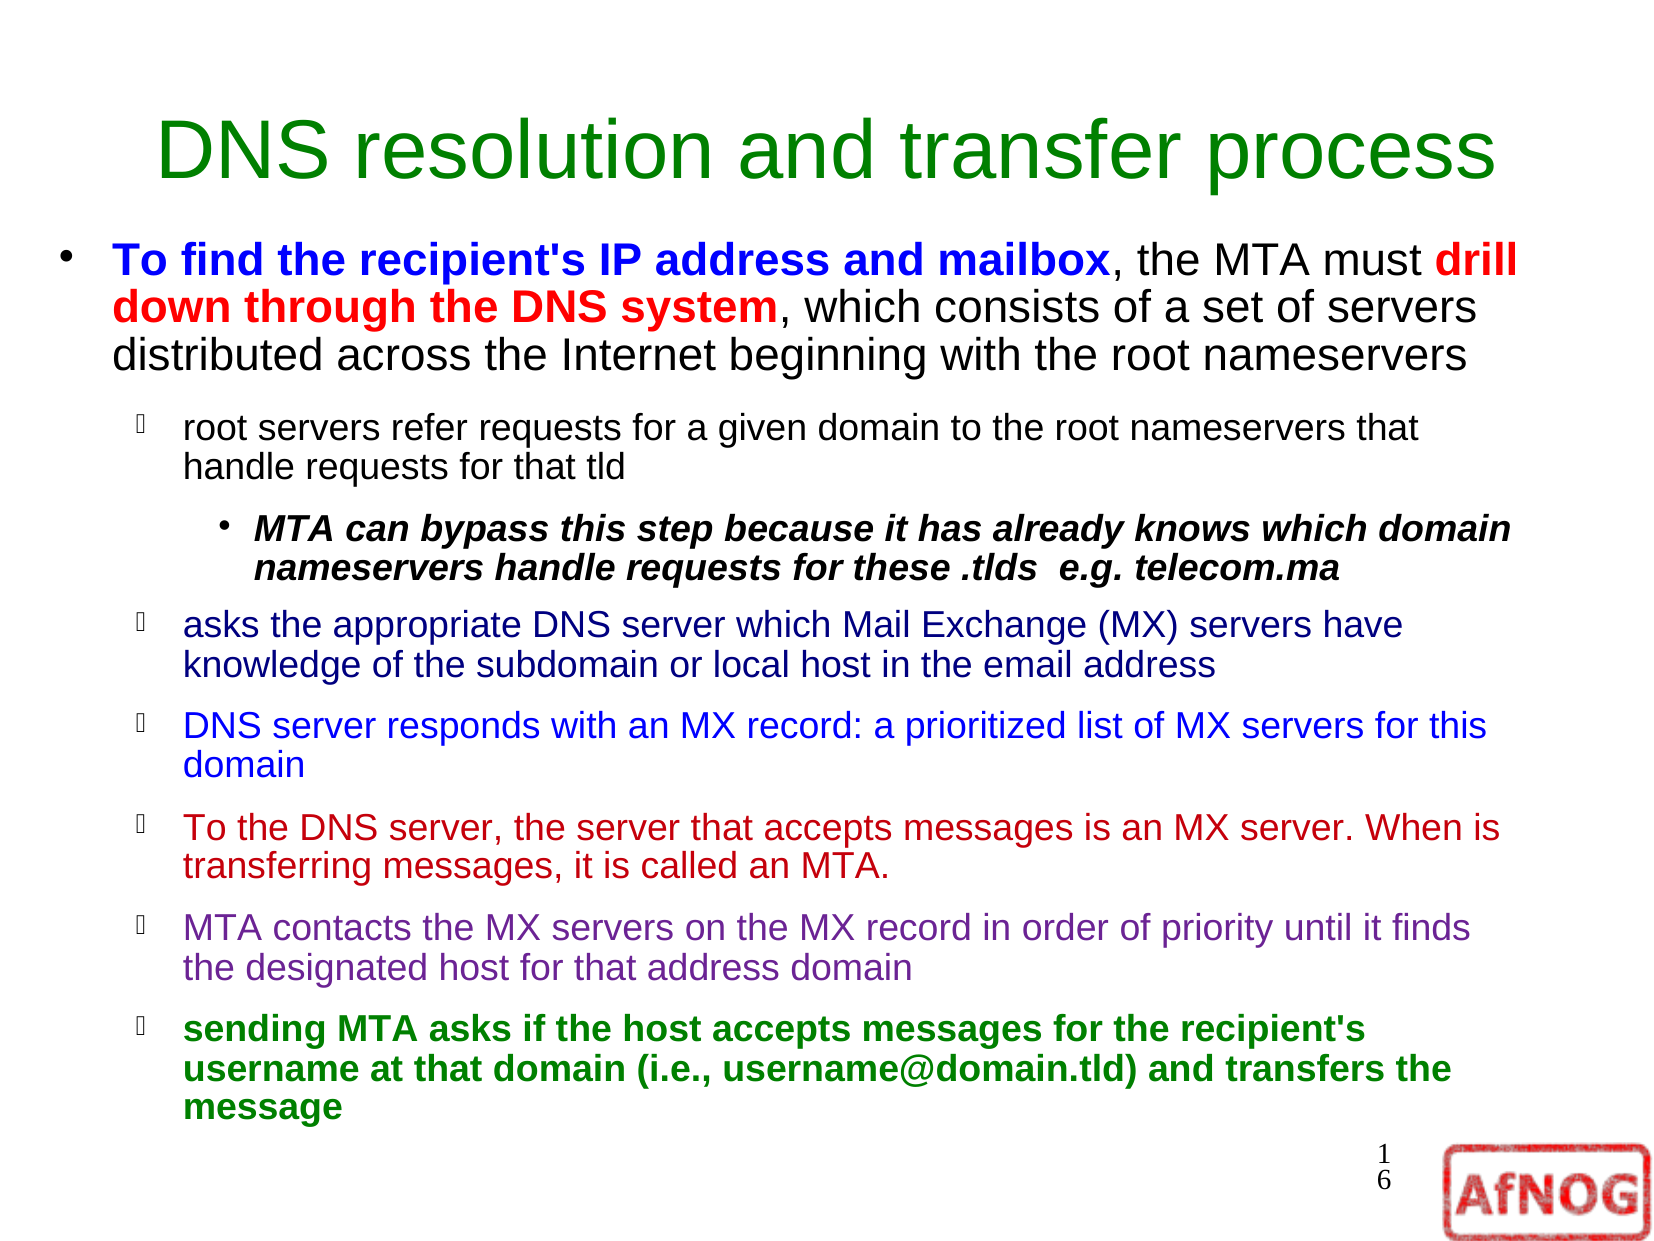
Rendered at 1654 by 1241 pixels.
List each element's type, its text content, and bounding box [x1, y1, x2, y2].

picture [1441, 1141, 1654, 1241]
list To find the recipient's IP address and mailbox, the MTA must drill down through the DNS system, which consists of a set of servers distributed across the Internet beginning with the root nameservers root servers refer requests for a given domain to the root nameservers that handle requests for that tld MTA can bypass this step because it has already knows which domain nameservers handle requests for these .tlds e.g. telecom.ma asks the appropriate DNS server which Mail Exchange (MX) servers have knowledge of the subdomain or local host in the email address DNS server responds with an MX record: a prioritized list of MX servers for this domain To the DNS server, the server that accepts messages is an MX server. When is transferring messages, it is called an MTA. MTA contacts the MX servers on the MX record in order of priority until it finds the designated host for that address domain sending MTA asks if the host accepts messages for the recipient's username at that domain (i.e., username@domain.tld) and transfers the message [41, 236, 1530, 1186]
title DNS resolution and transfer process [82, 56, 1571, 249]
